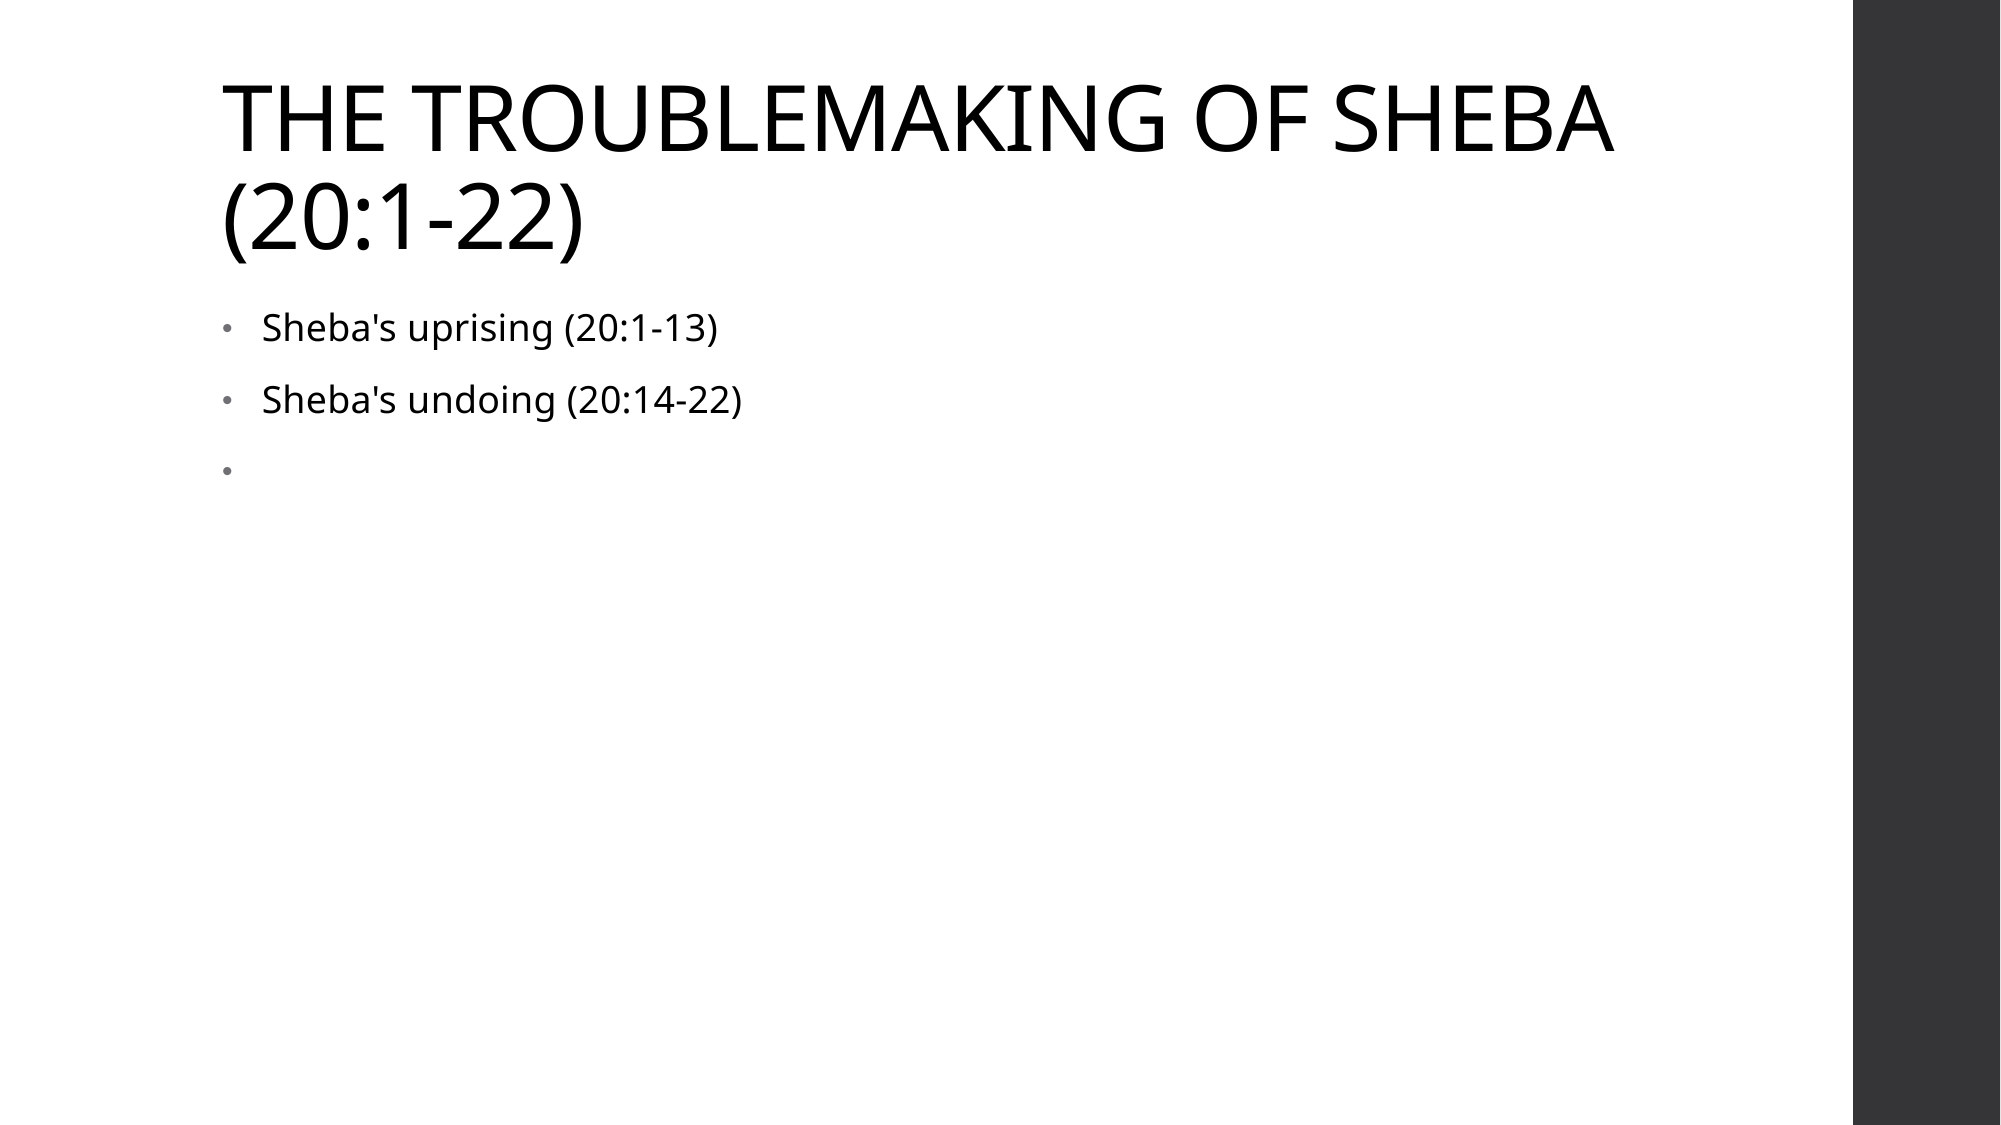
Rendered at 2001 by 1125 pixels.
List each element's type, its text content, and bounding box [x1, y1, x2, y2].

title THE TROUBLEMAKING OF SHEBA (20:1-22) [206, 60, 1797, 278]
list Sheba's uprising (20:1-13) Sheba's undoing (20:14-22) [206, 299, 1617, 1014]
